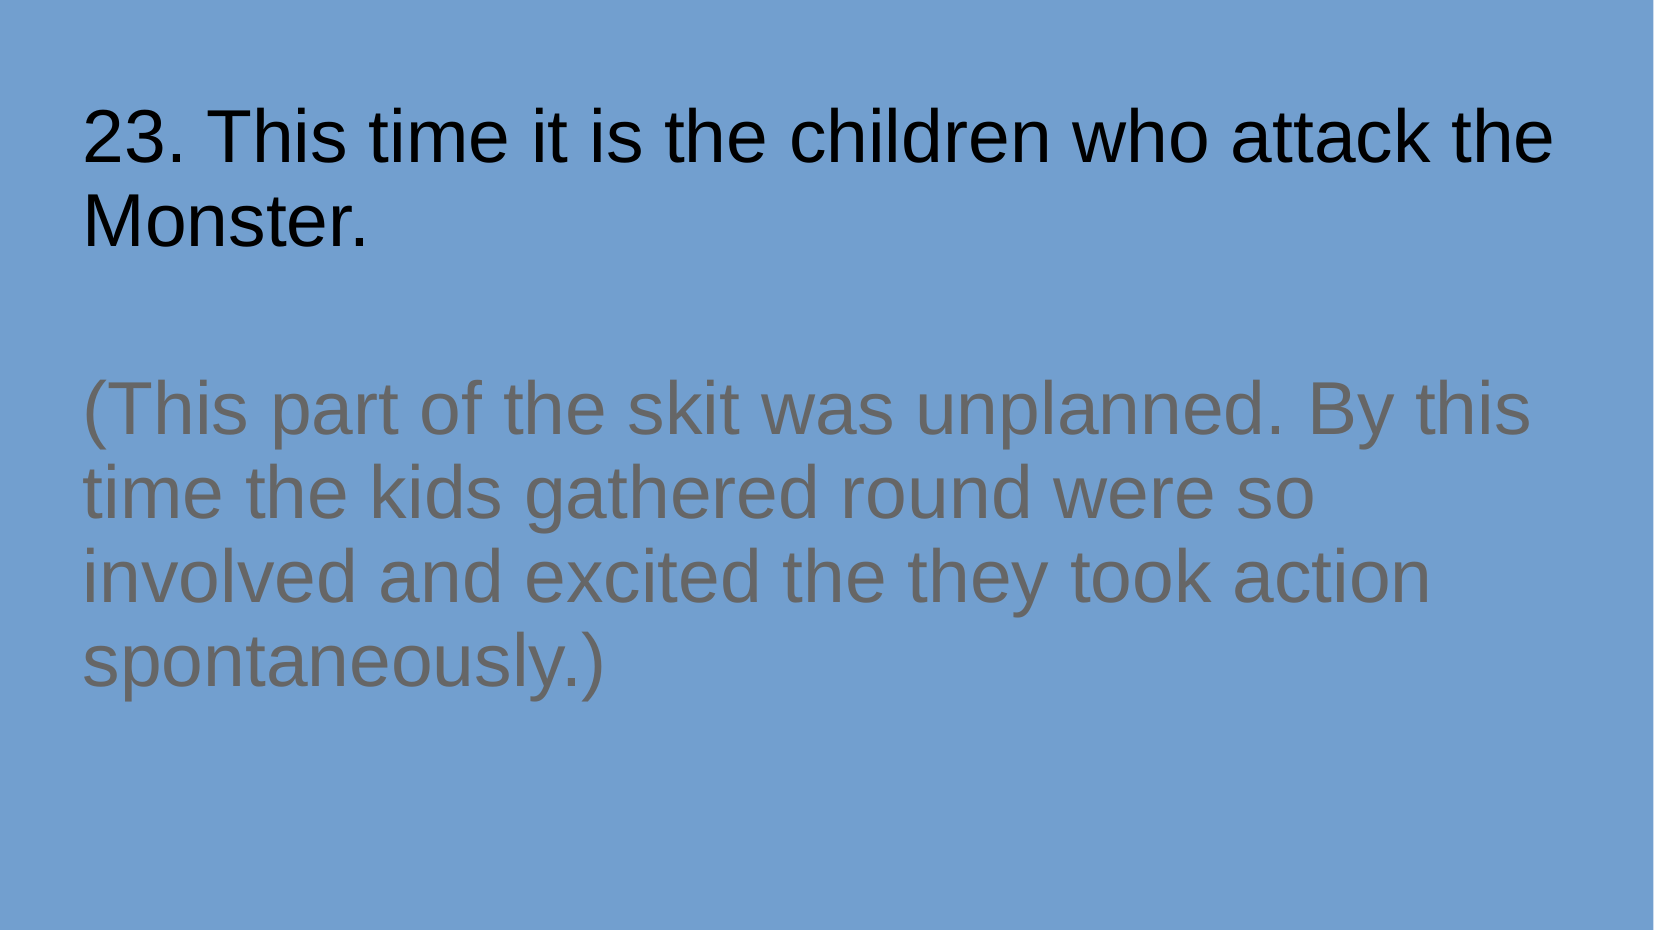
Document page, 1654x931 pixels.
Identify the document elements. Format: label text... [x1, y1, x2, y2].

list 23. This time it is the children who attack the Monster. (This part of the skit was unplanned. By this time the kids gathered round were so involved and excited the they took action spontaneously.) [82, 94, 1571, 875]
